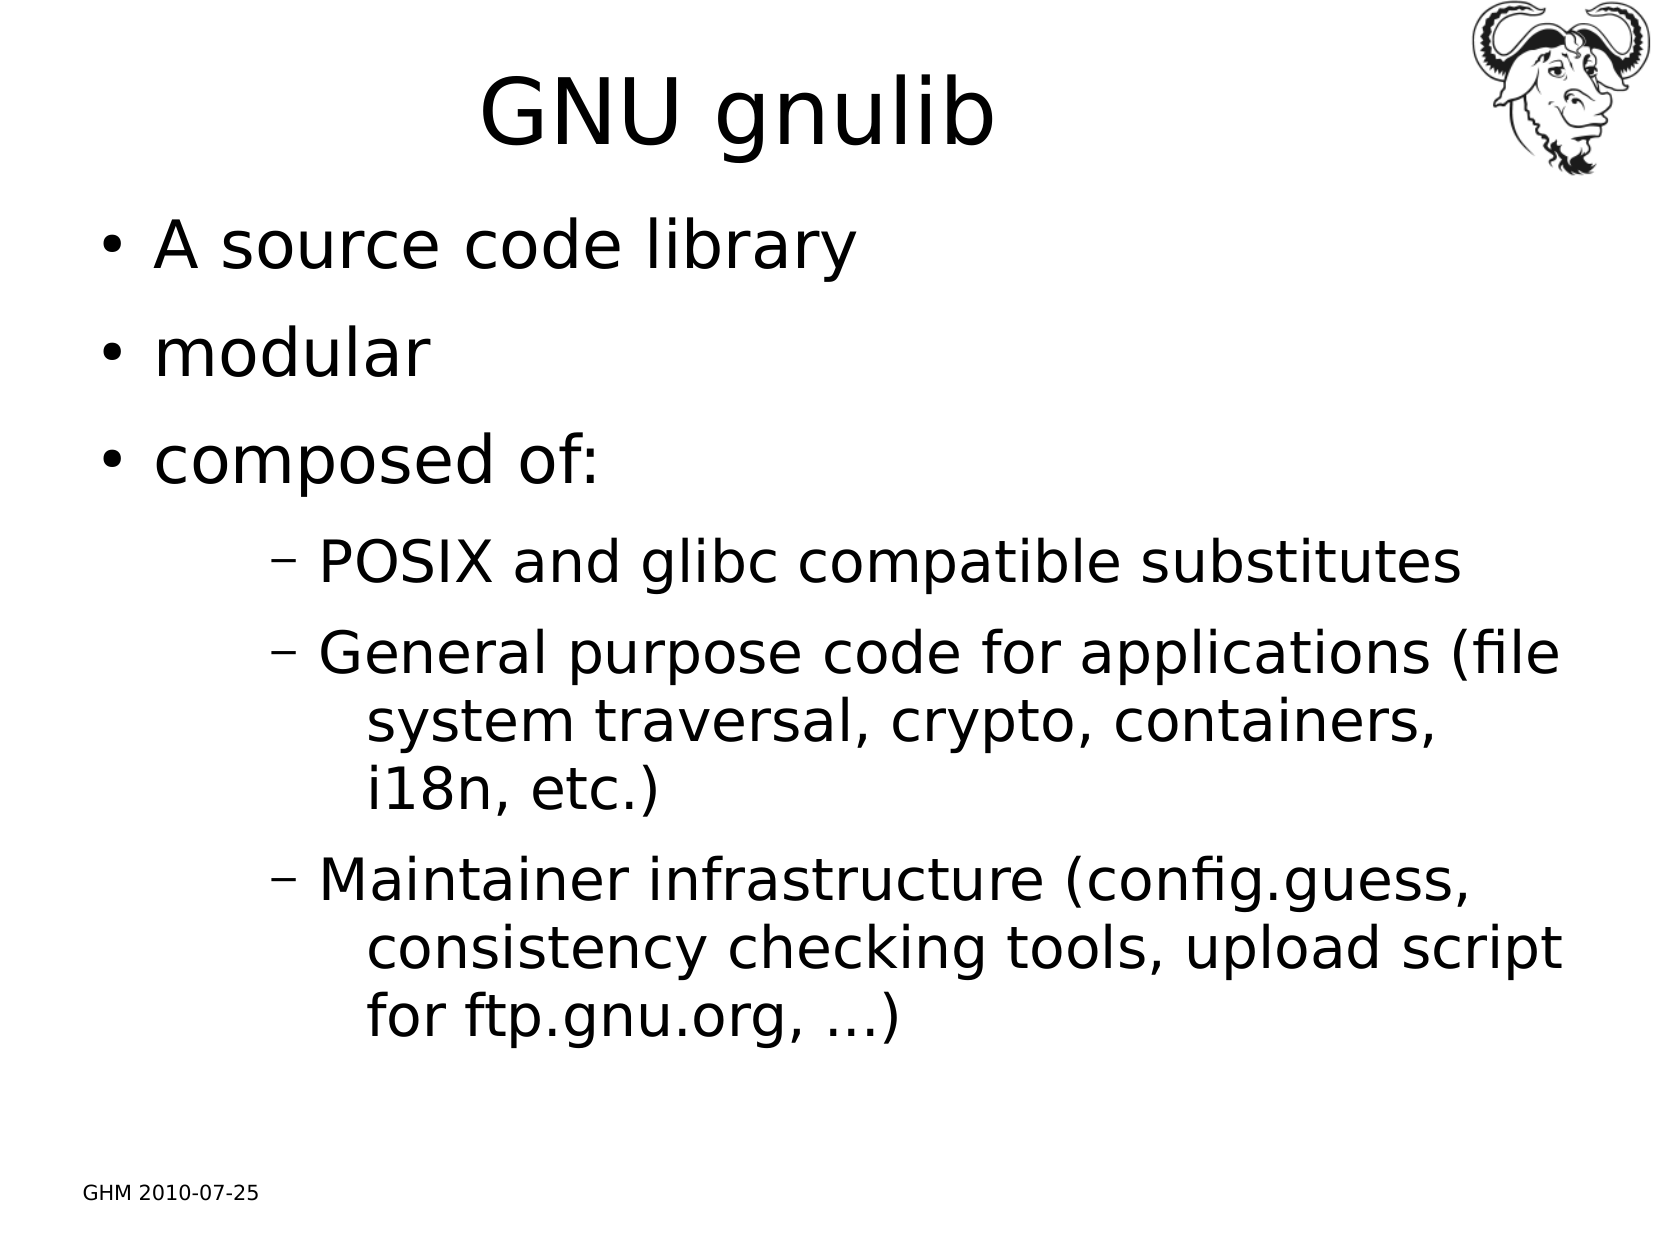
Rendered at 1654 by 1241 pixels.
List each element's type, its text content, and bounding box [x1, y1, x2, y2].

picture [1469, 0, 1654, 178]
list A source code library modular composed of: POSIX and glibc compatible substitutes General purpose code for applications (file system traversal, crypto, containers, i18n, etc.) Maintainer infrastructure (config.guess, consistency checking tools, upload script for ftp.gnu.org, ...) [82, 206, 1571, 1137]
title GNU gnulib [88, 56, 1388, 170]
